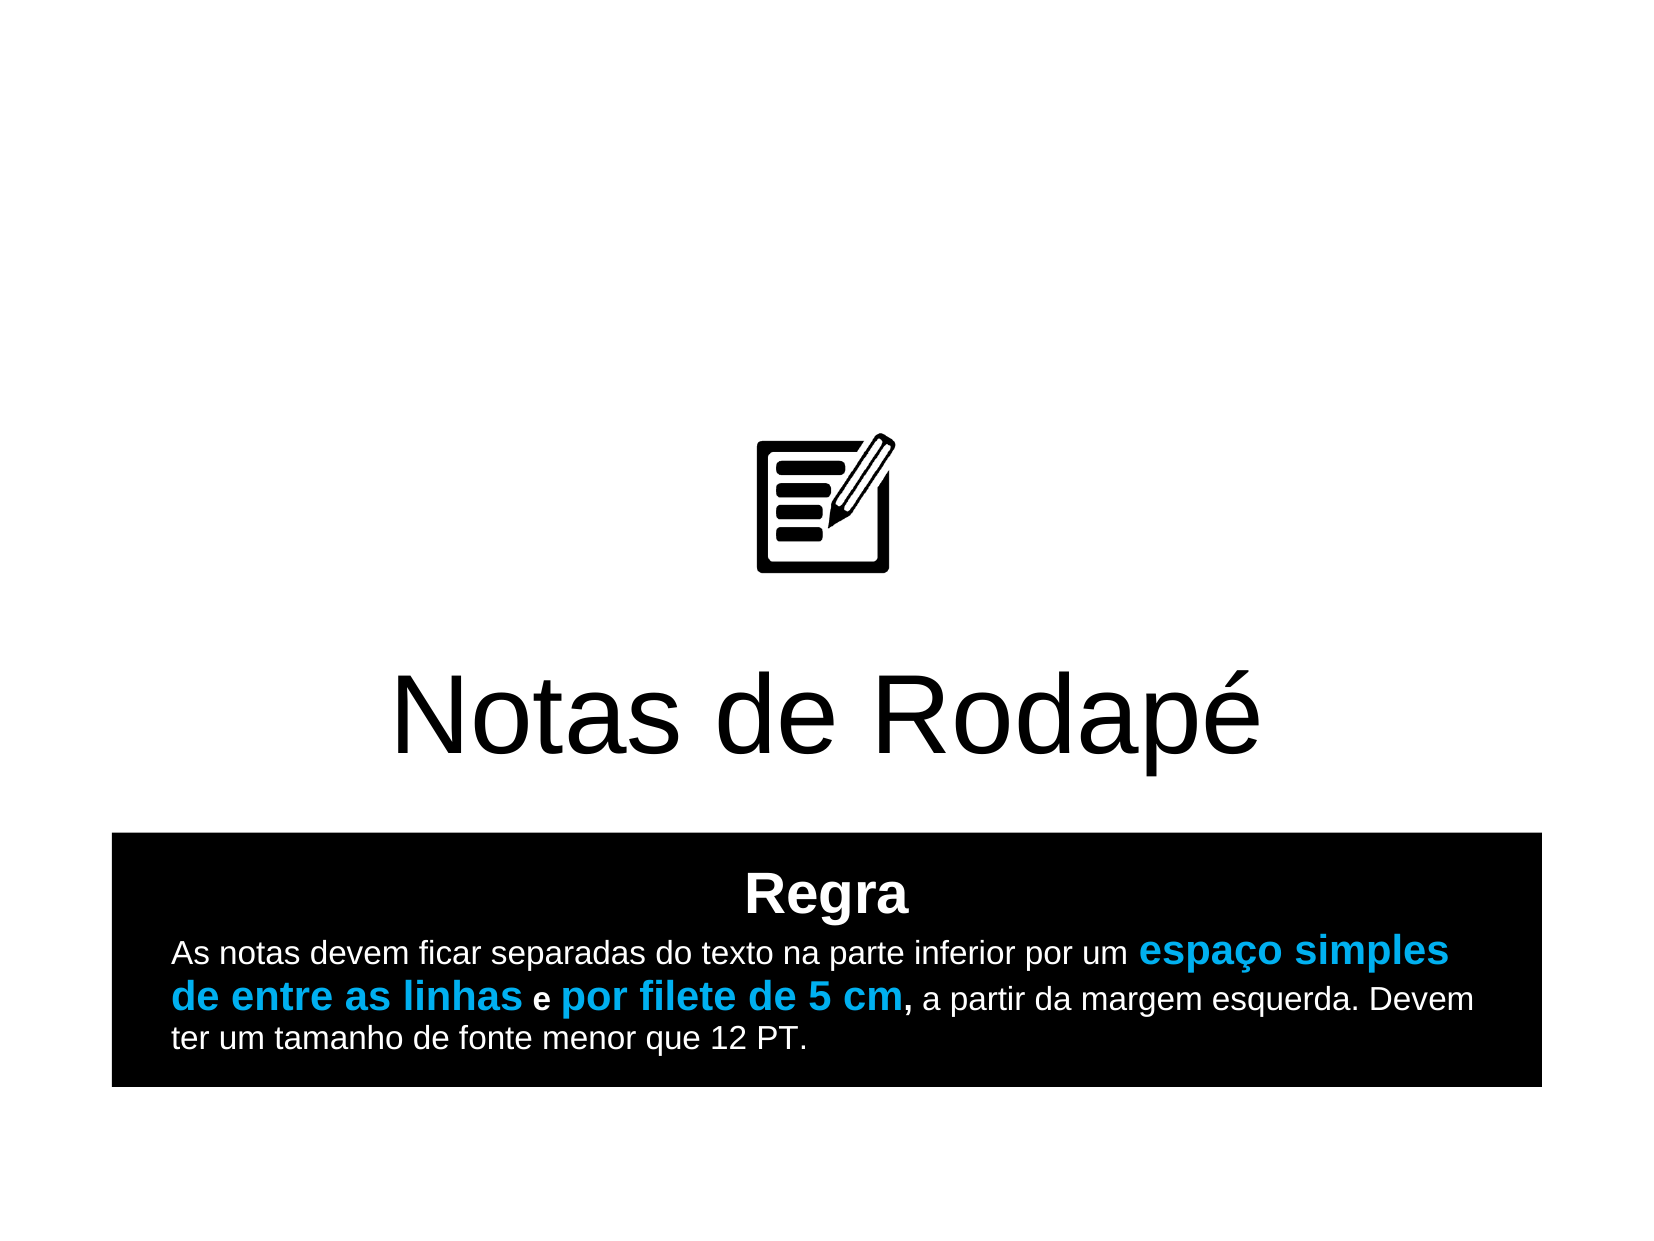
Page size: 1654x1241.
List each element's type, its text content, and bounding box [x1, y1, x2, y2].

text_box Regra As notas devem ficar separadas do texto na parte inferior por um espaço simples de entre as linhas e por filete de 5 cm, a partir da margem esquerda. Devem ter um tamanho de fonte menor que 12 PT. [111, 832, 1542, 1087]
title Notas de Rodapé [11, 608, 1642, 816]
picture [744, 428, 901, 585]
